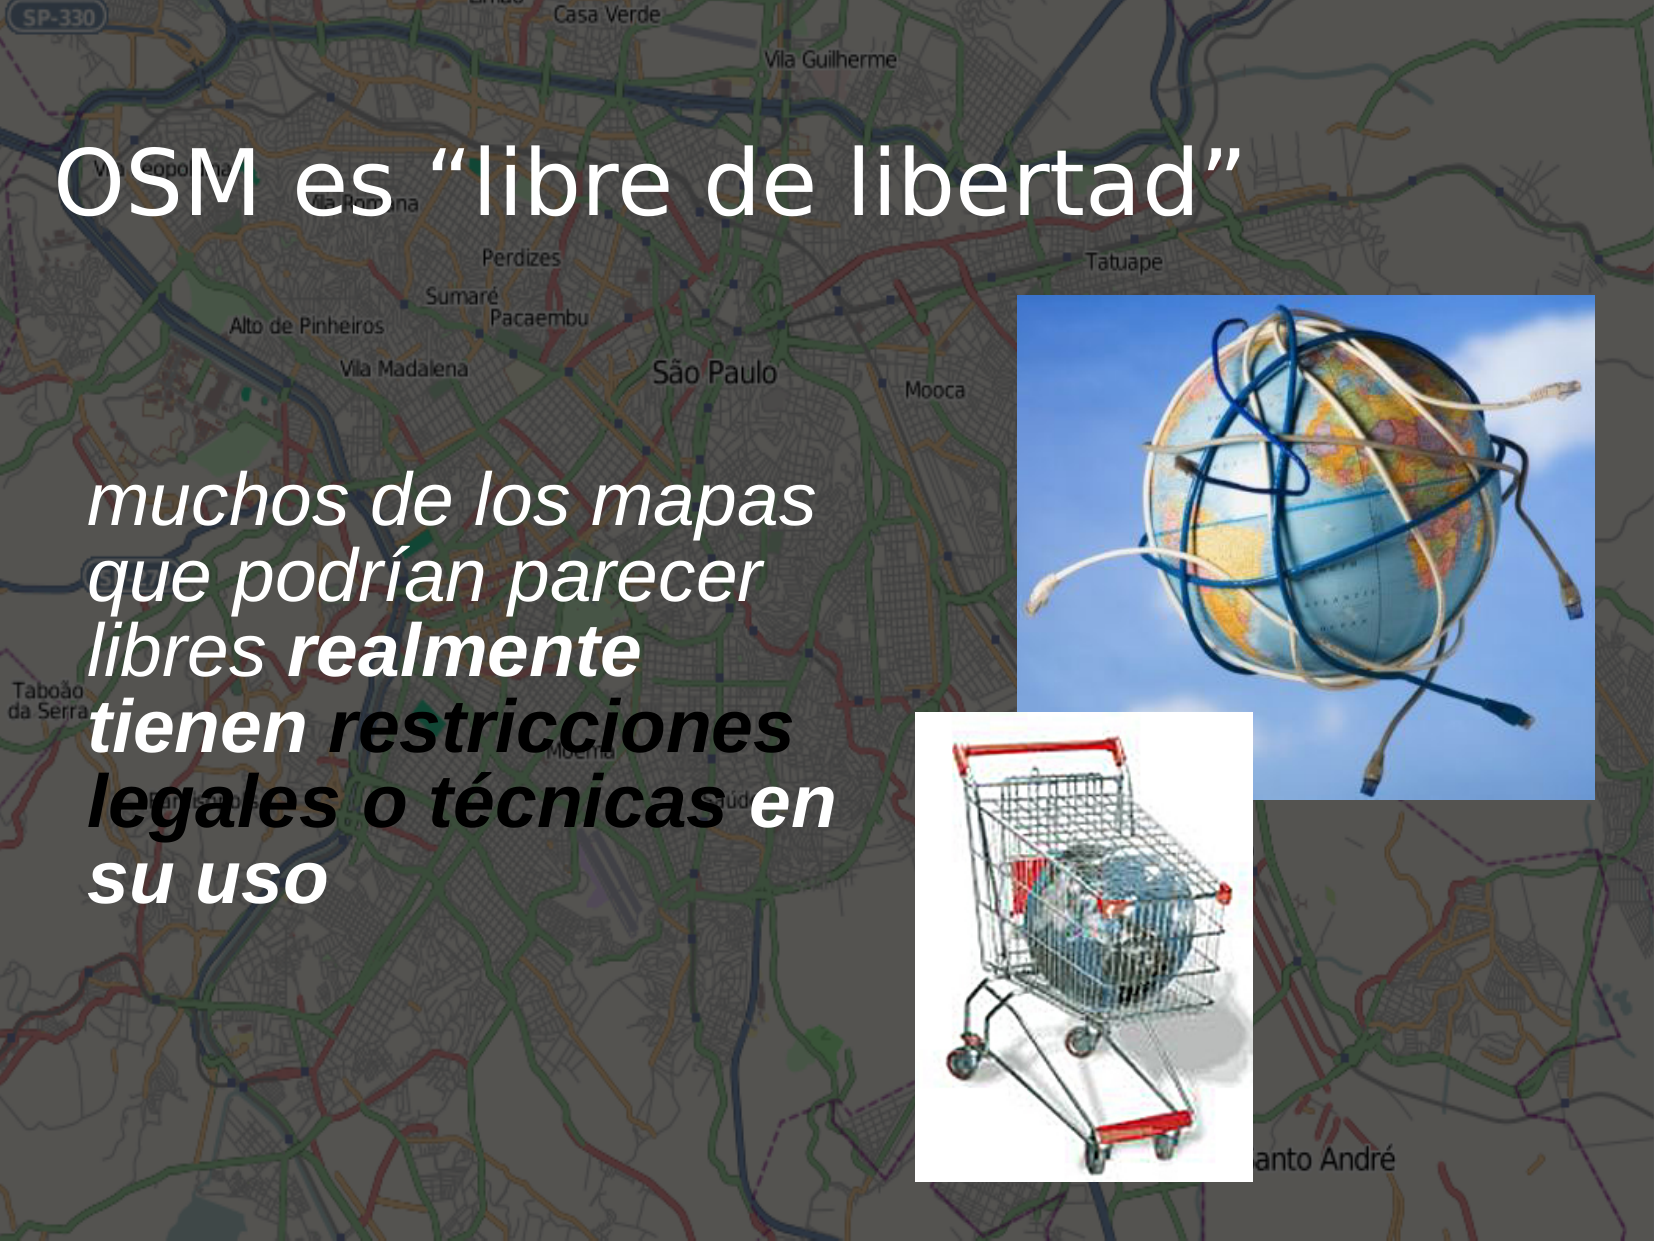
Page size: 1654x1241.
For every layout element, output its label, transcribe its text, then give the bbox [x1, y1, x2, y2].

list muchos de los mapas que podrían parecer libres realmente tienen restricciones legales o técnicas en su uso [79, 427, 869, 956]
picture [0, 0, 1654, 1241]
title OSM es “libre de libertad” [45, 56, 1609, 317]
